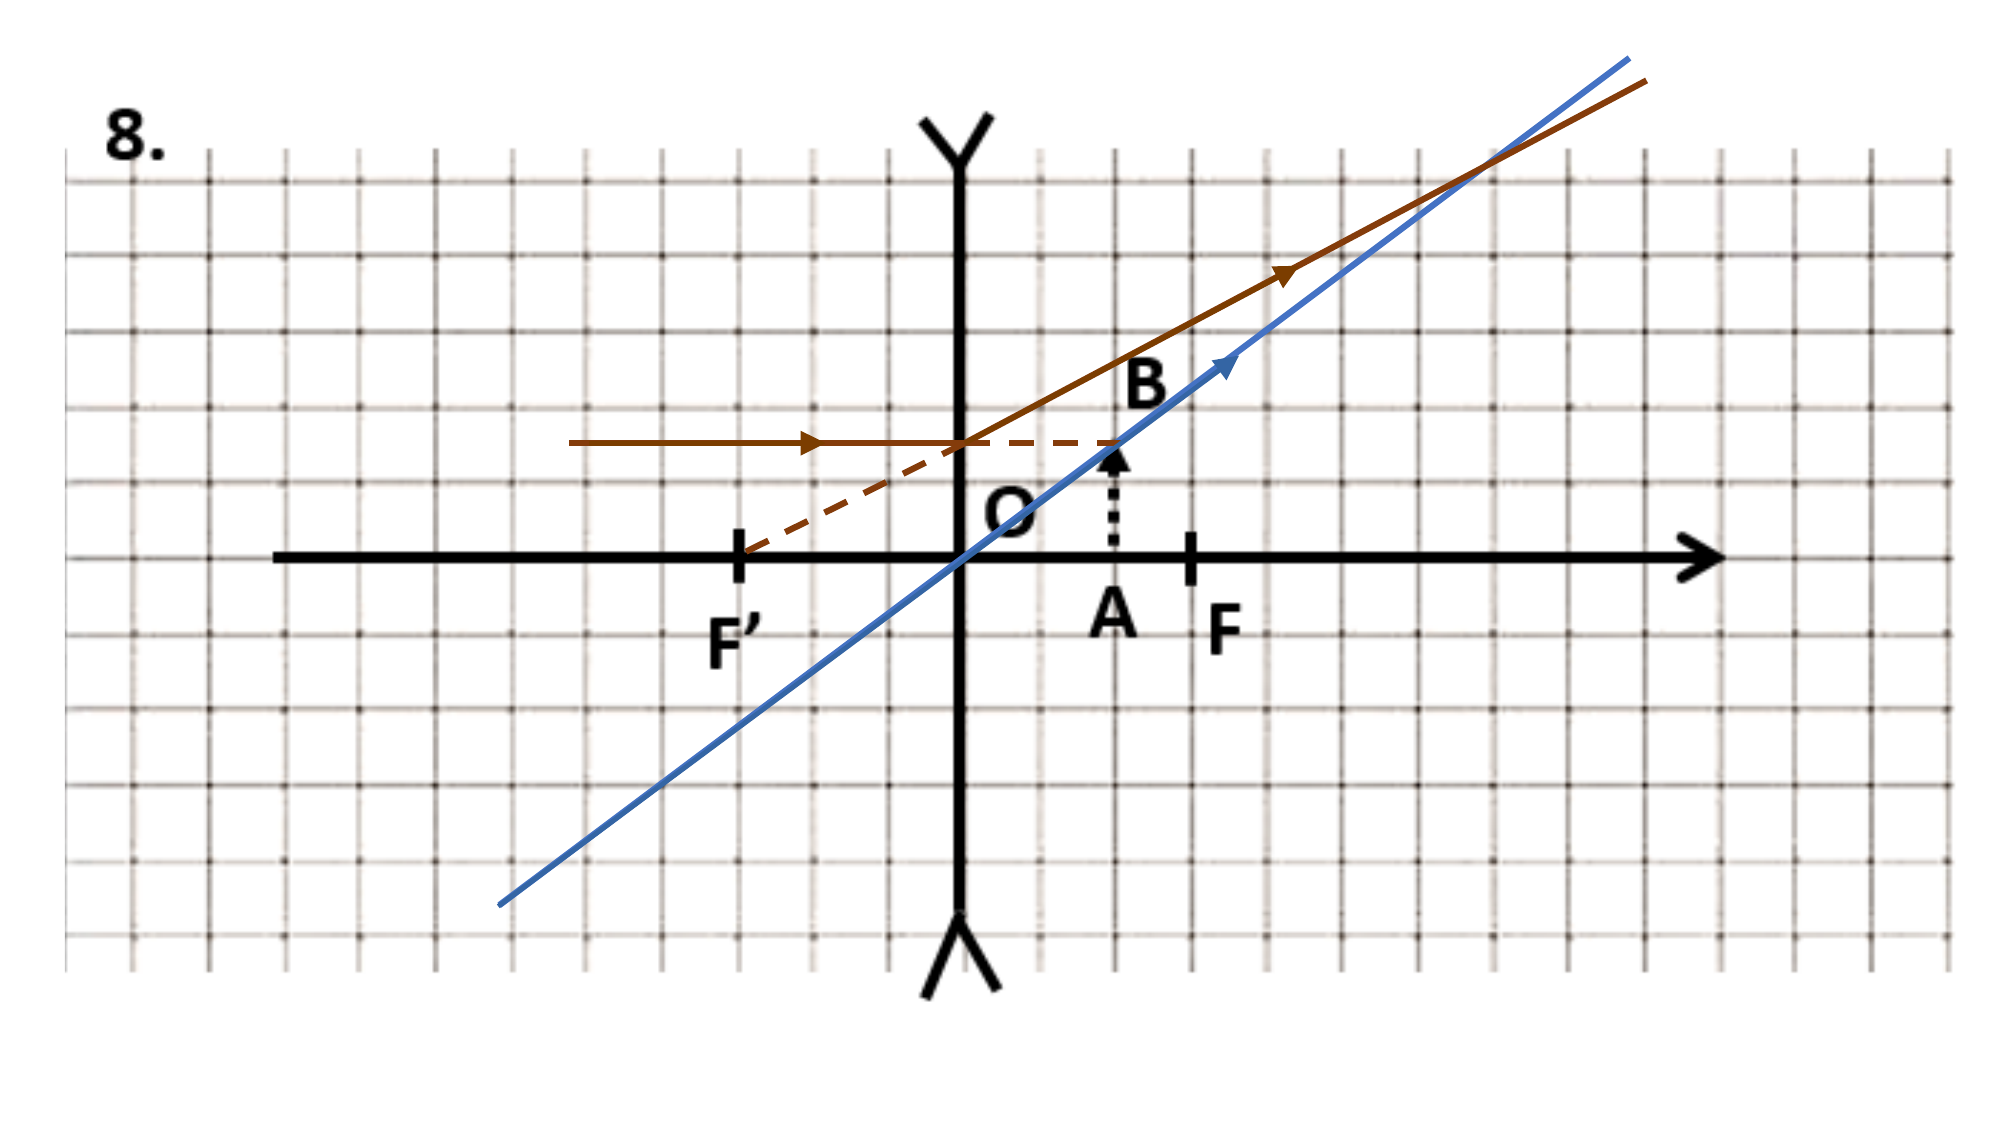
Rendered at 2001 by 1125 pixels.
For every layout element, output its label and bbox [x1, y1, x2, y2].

picture [1530, 100, 1601, 138]
picture [64, 100, 1971, 1011]
